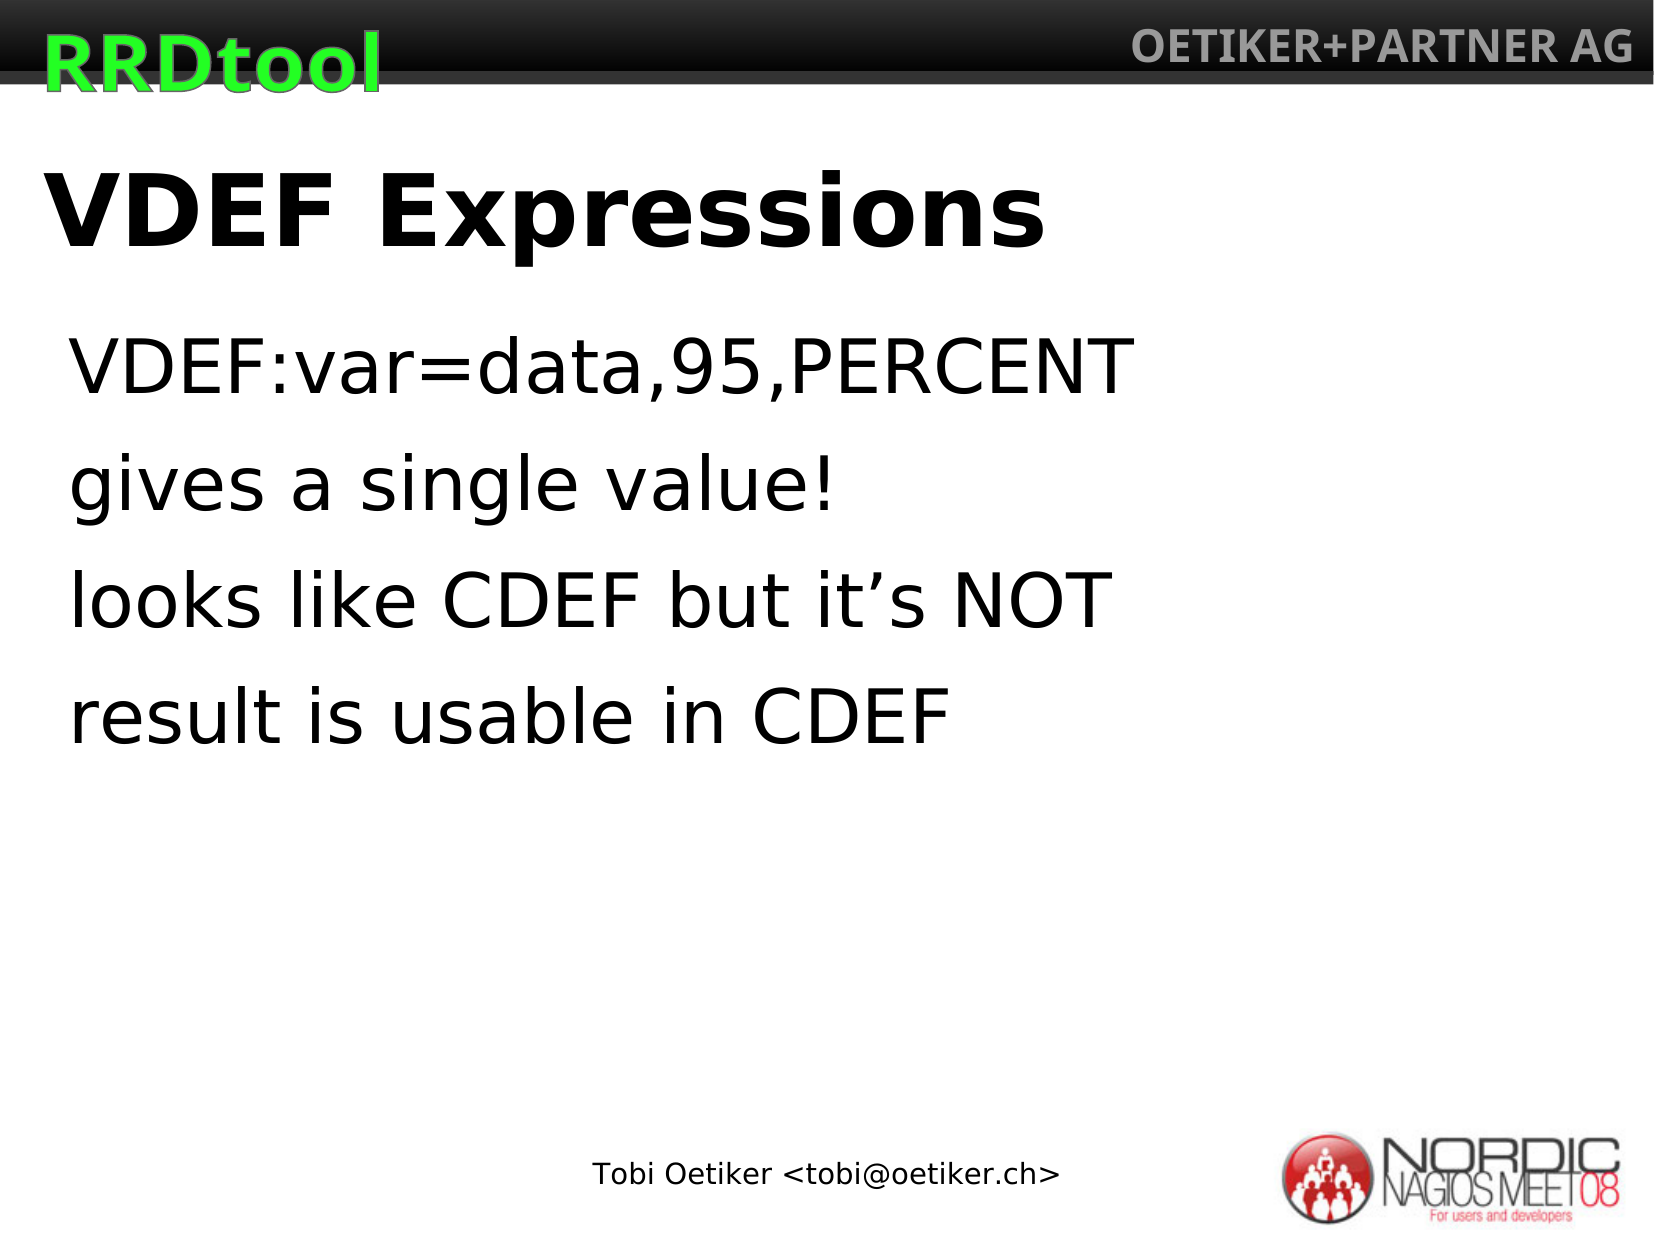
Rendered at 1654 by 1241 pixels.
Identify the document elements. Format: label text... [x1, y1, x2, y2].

title VDEF Expressions [43, 137, 1582, 287]
list VDEF:var=data,95,PERCENT gives a single value! looks like CDEF but it’s NOT result is usable in CDEF [50, 323, 1571, 1093]
picture [1262, 1116, 1654, 1241]
